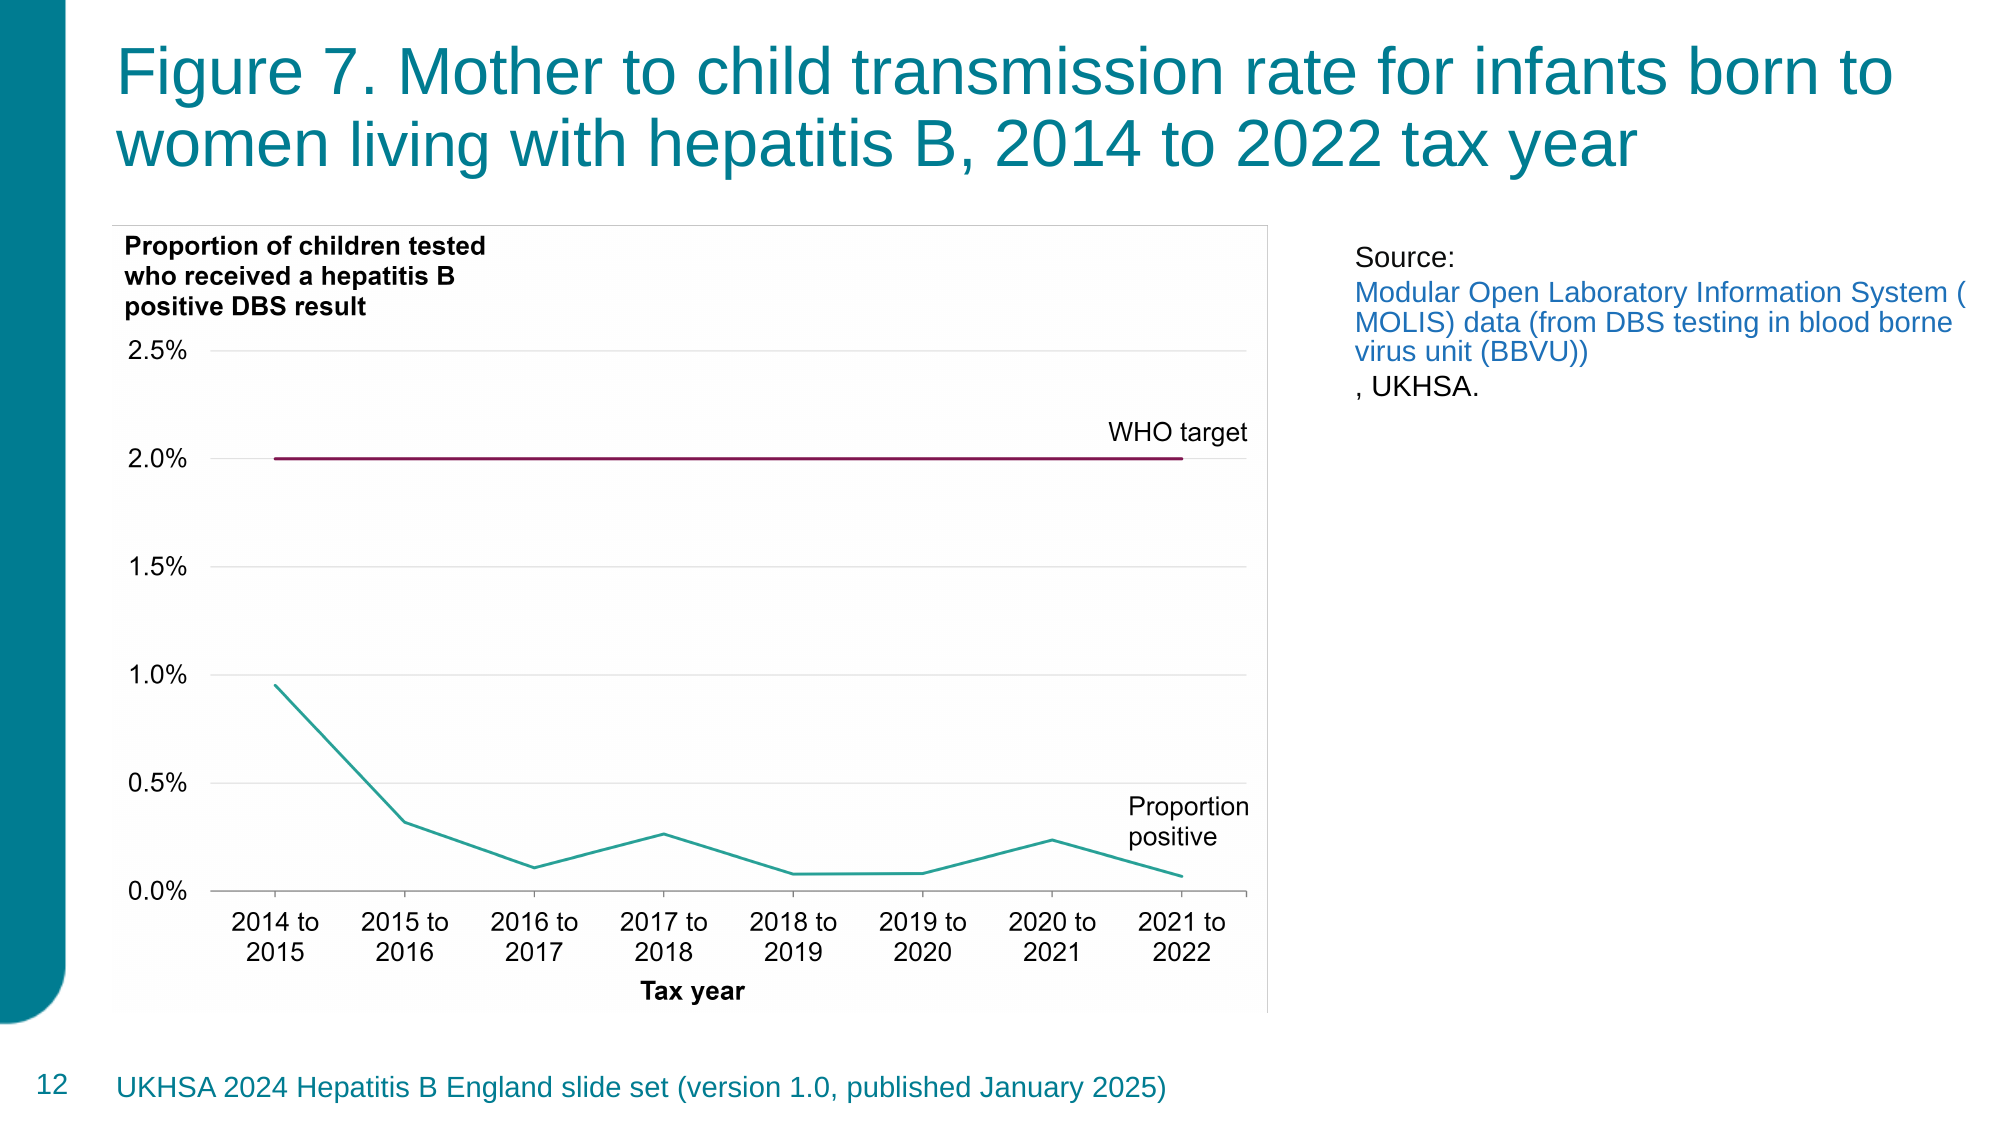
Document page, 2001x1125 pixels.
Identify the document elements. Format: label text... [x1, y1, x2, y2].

text_box Source: Modular Open Laboratory Information System (MOLIS) data (from DBS testing in blood borne virus unit (BBVU)), UKHSA. [1340, 231, 1985, 351]
text_box [3, 1052, 102, 1113]
title Figure 7. Mother to child transmission rate for infants born to women living with hepatitis B, 2014 to 2022 tax year [101, 29, 1926, 189]
text_box UKHSA 2024 Hepatitis B England slide set (version 1.0, published January 2025) [101, 1056, 1743, 1116]
picture [112, 225, 1268, 1013]
